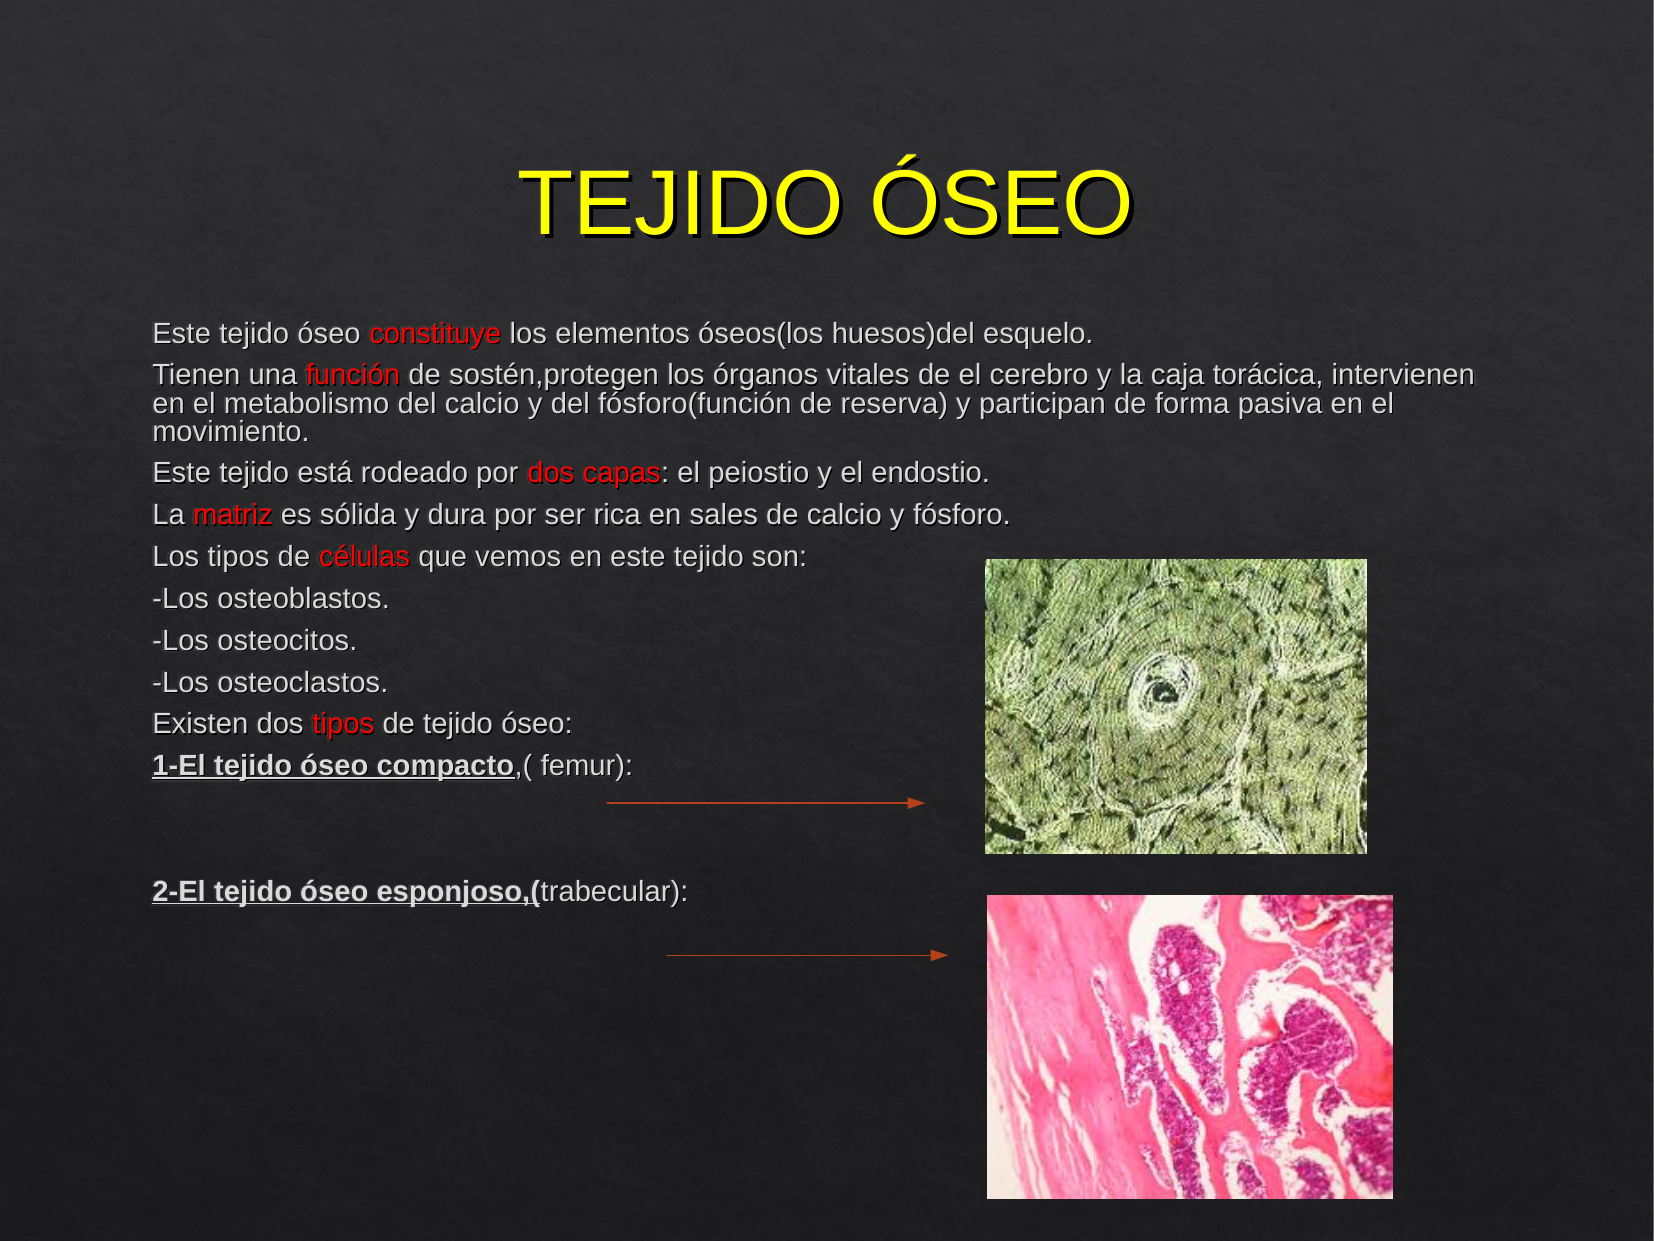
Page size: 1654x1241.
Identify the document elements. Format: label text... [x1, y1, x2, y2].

title TEJIDO ÓSEO [123, 110, 1529, 286]
picture [985, 559, 1367, 855]
list Este tejido óseo constituye los elementos óseos(los huesos)del esquelo. Tienen una función de sostén,protegen los órganos vitales de el cerebro y la caja torácica, intervienen en el metabolismo del calcio y del fósforo(función de reserva) y participan de forma pasiva en el movimiento. Este tejido está rodeado por dos capas: el peiostio y el endostio. La matriz es sólida y dura por ser rica en sales de calcio y fósforo. Los tipos de células que vemos en este tejido son: -Los osteoblastos. -Los osteocitos. -Los osteoclastos. Existen dos tipos de tejido óseo: 1-El tejido óseo compacto,( femur): 2-El tejido óseo esponjoso,(trabecular): [123, 313, 1529, 1048]
picture [987, 895, 1393, 1199]
